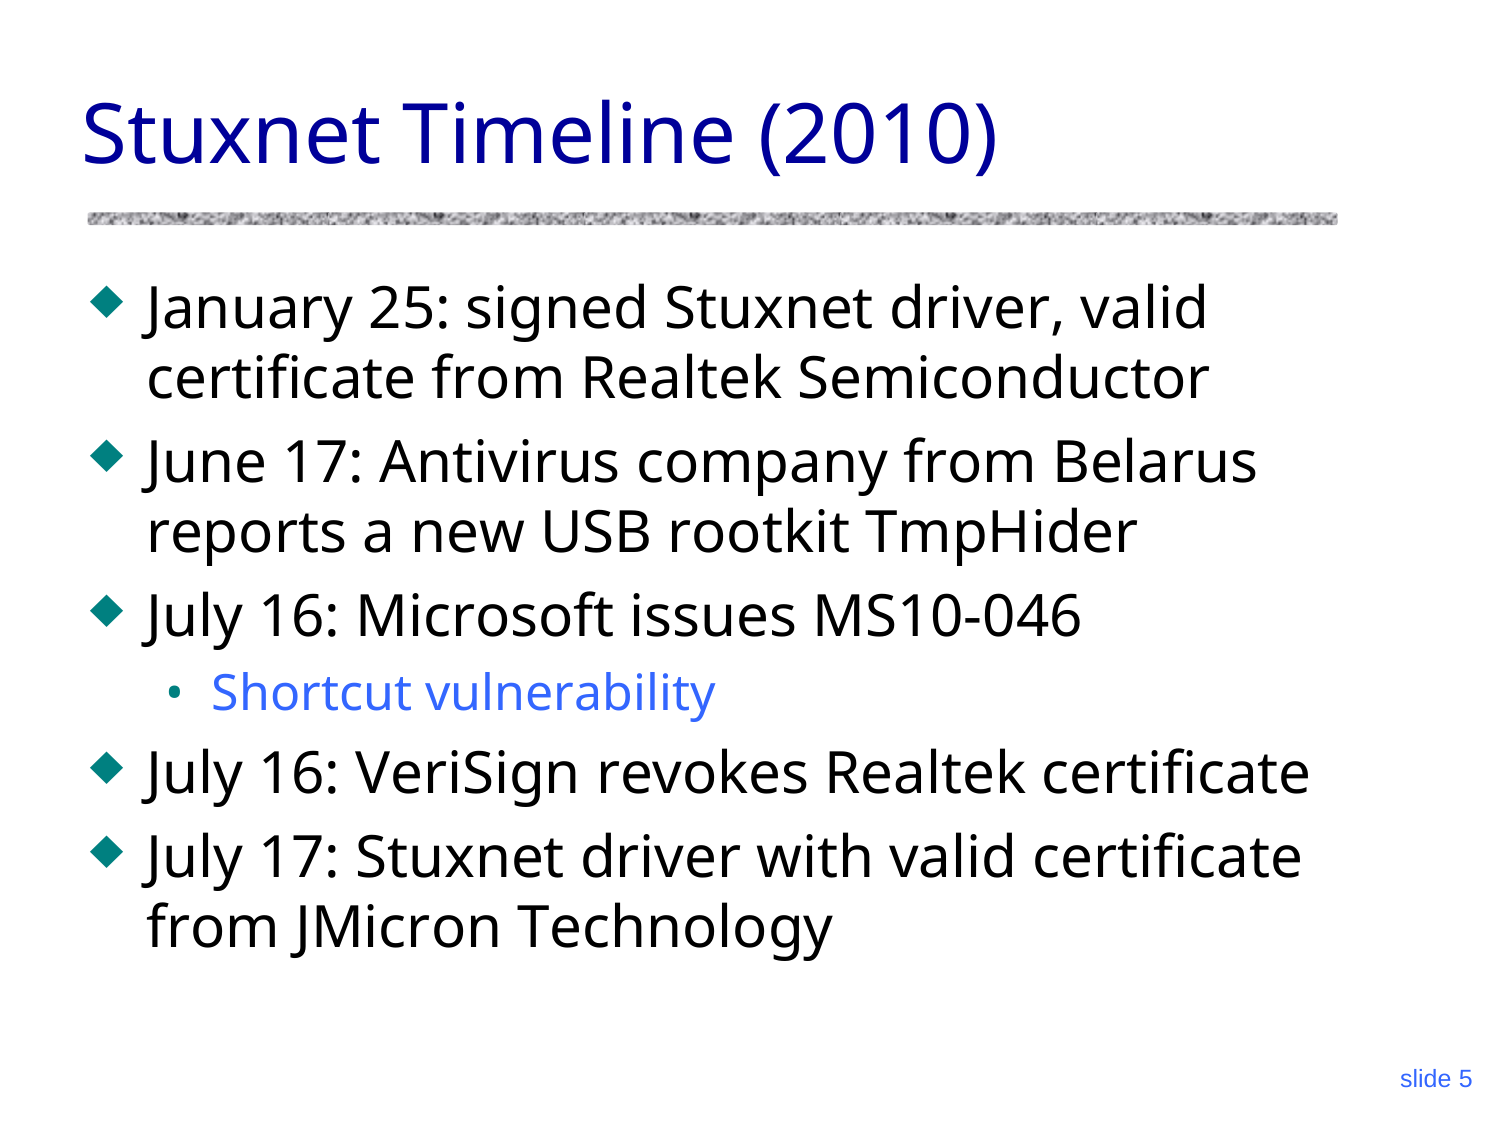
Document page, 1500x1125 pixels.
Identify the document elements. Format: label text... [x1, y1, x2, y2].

title Stuxnet Timeline (2010) [66, 37, 1342, 188]
text_box slide <number> [1174, 1025, 1488, 1101]
list January 25: signed Stuxnet driver, valid certificate from Realtek Semiconductor June 17: Antivirus company from Belarus reports a new USB rootkit TmpHider July 16: Microsoft issues MS10-046 Shortcut vulnerability July 16: VeriSign revokes Realtek certificate July 17: Stuxnet driver with valid certificate from JMicron Technology [74, 262, 1463, 1063]
picture [87, 212, 1338, 226]
